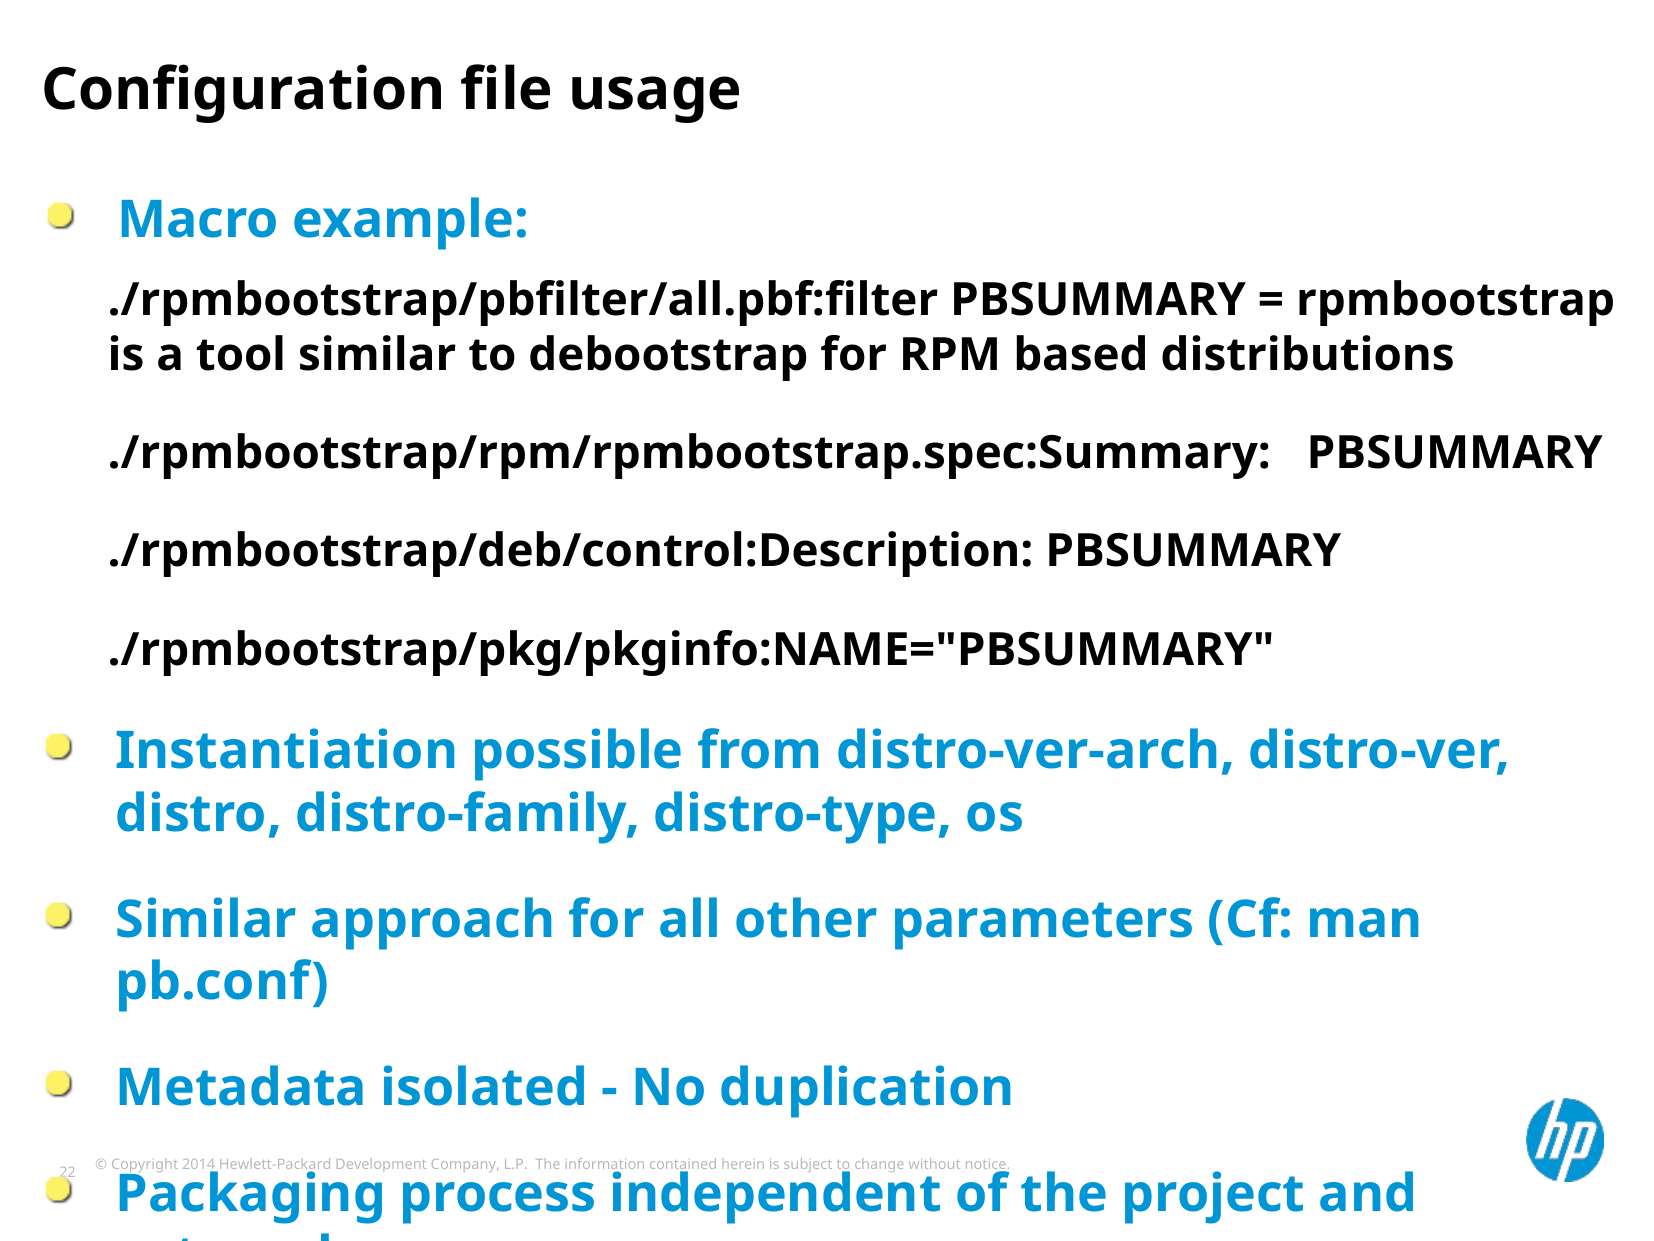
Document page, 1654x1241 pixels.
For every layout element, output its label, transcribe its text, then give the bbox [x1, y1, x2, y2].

picture [1573, 1149, 1604, 1182]
picture [44, 1175, 75, 1206]
text_box ./rpmbootstrap/pbfilter/all.pbf:filter PBSUMMARY = rpmbootstrap is a tool similar to debootstrap for RPM based distributions ./rpmbootstrap/rpm/rpmbootstrap.spec:Summary: PBSUMMARY ./rpmbootstrap/deb/control:Description: PBSUMMARY ./rpmbootstrap/pkg/pkginfo:NAME="PBSUMMARY" [107, 269, 1653, 715]
list Macro example: [34, 185, 1642, 323]
title Configuration file usage [41, 8, 955, 171]
list Instantiation possible from distro-ver-arch, distro-ver, distro, distro-family, distro-type, os Similar approach for all other parameters (Cf: man pb.conf) Metadata isolated - No duplication Packaging process independent of the project and external [32, 716, 1640, 1149]
picture [1550, 1149, 1561, 1159]
picture [1535, 1149, 1546, 1159]
picture [1526, 1149, 1589, 1182]
